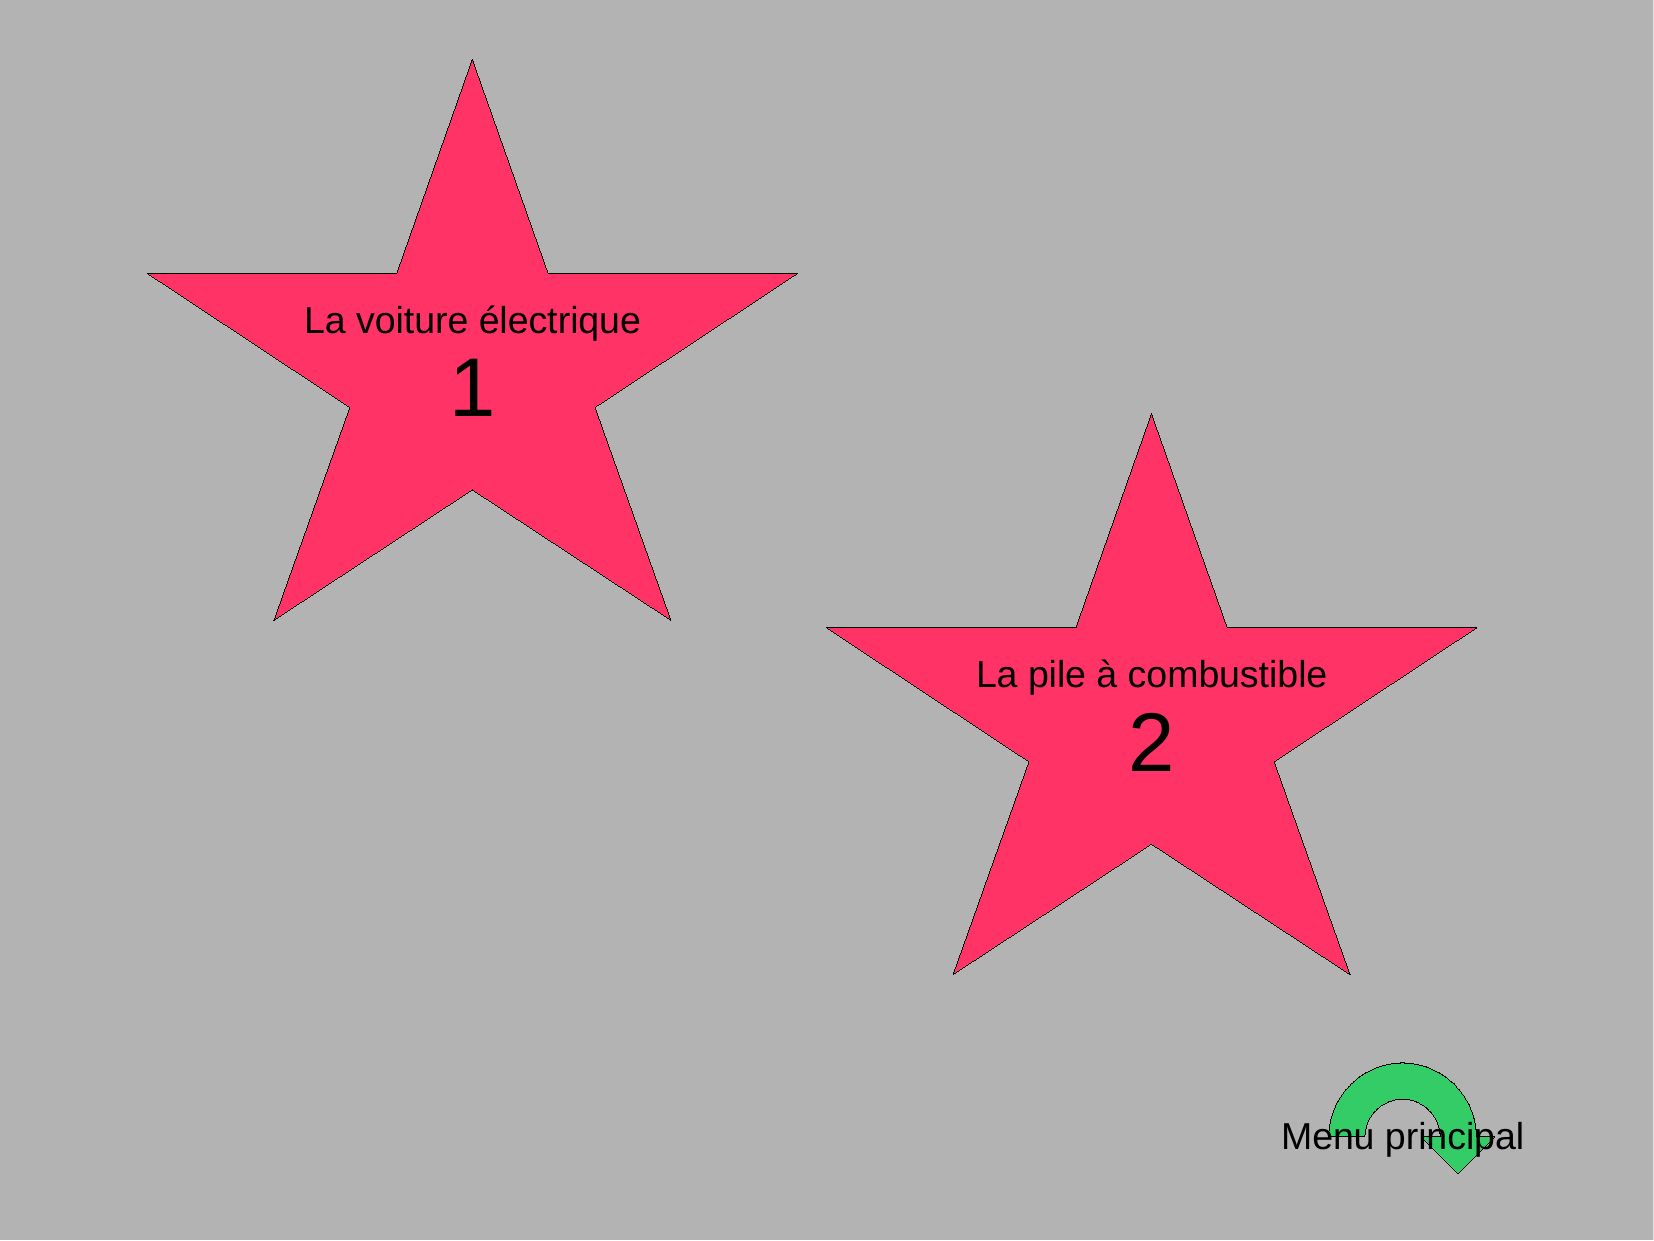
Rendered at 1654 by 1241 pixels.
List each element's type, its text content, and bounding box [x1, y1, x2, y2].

text_box La voiture électrique 1 [147, 59, 798, 621]
text_box La pile à combustible 2 [826, 413, 1477, 975]
text_box Menu principal [1328, 1062, 1477, 1174]
